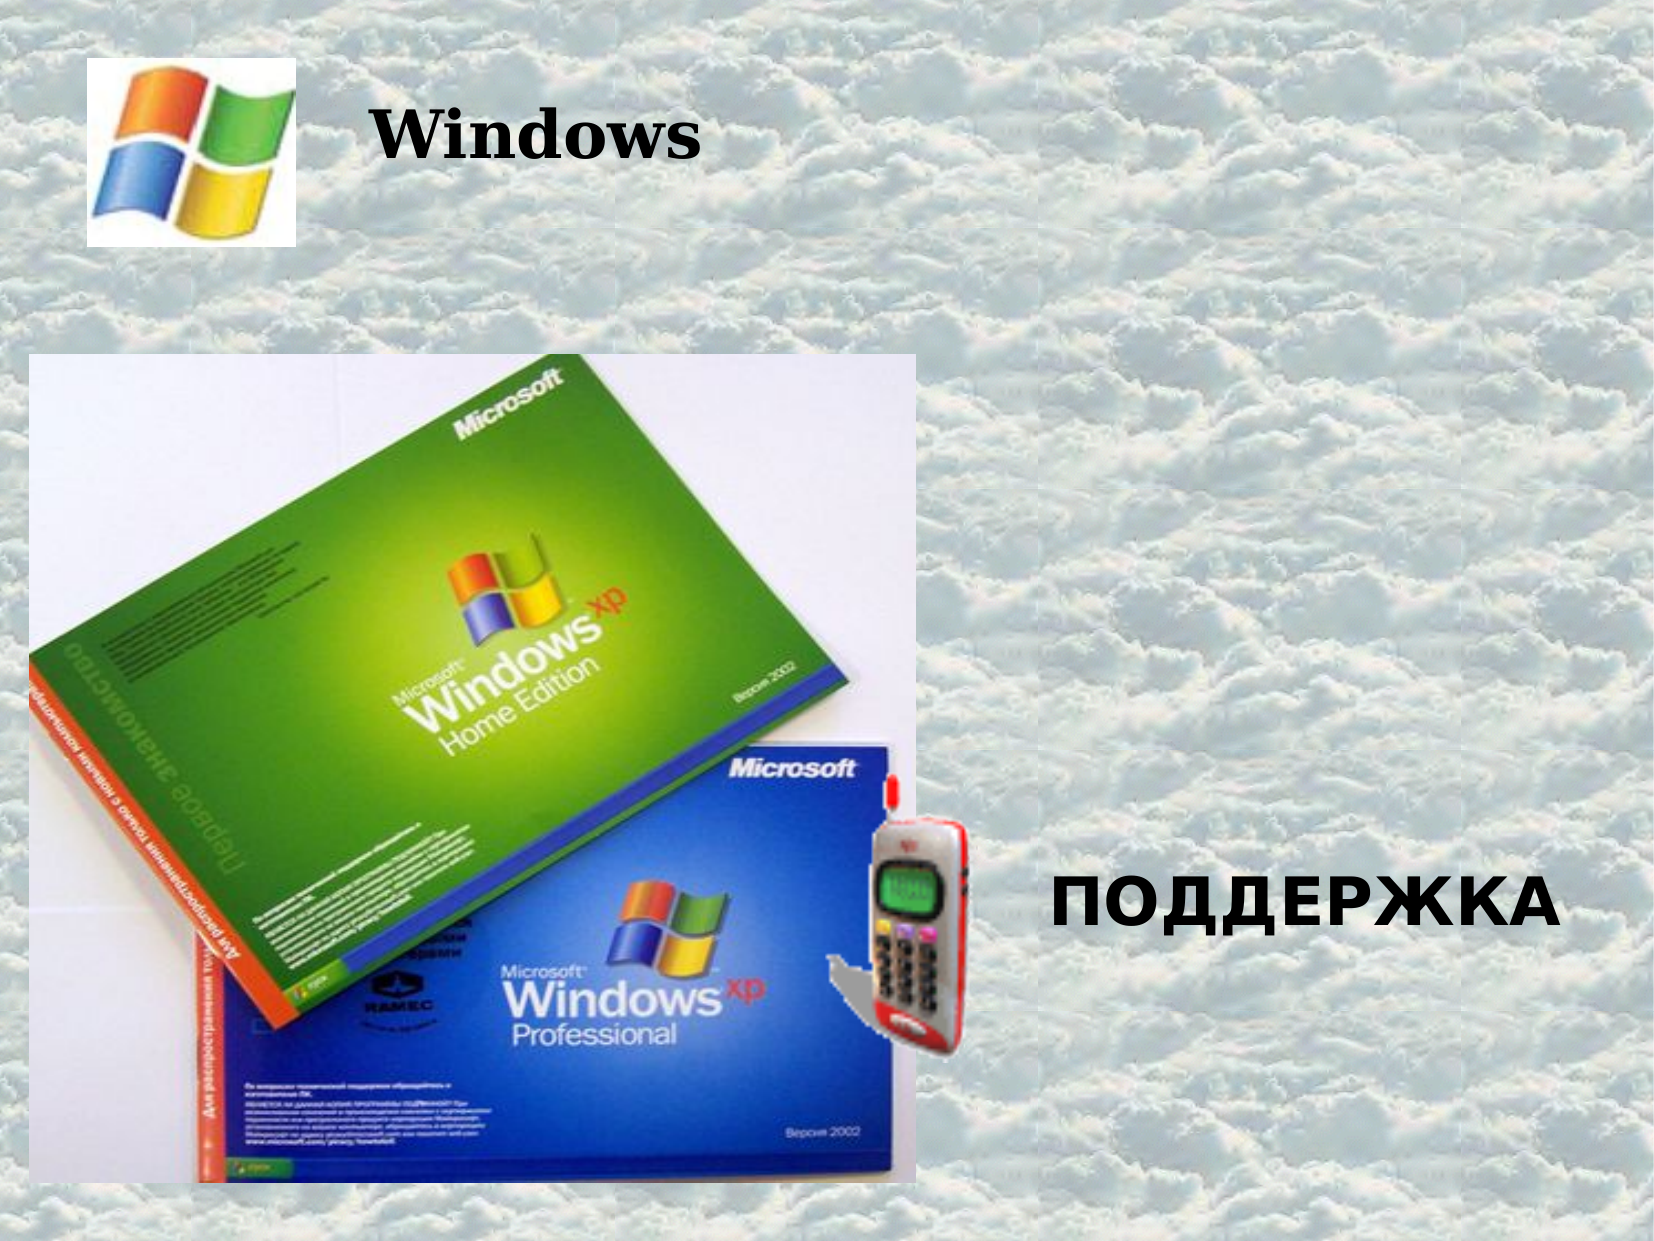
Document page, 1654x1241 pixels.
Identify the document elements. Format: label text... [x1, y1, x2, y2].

text_box ПОДДЕРЖКА [1033, 856, 1595, 949]
text_box Windows [354, 88, 768, 183]
picture [0, 0, 1654, 1241]
